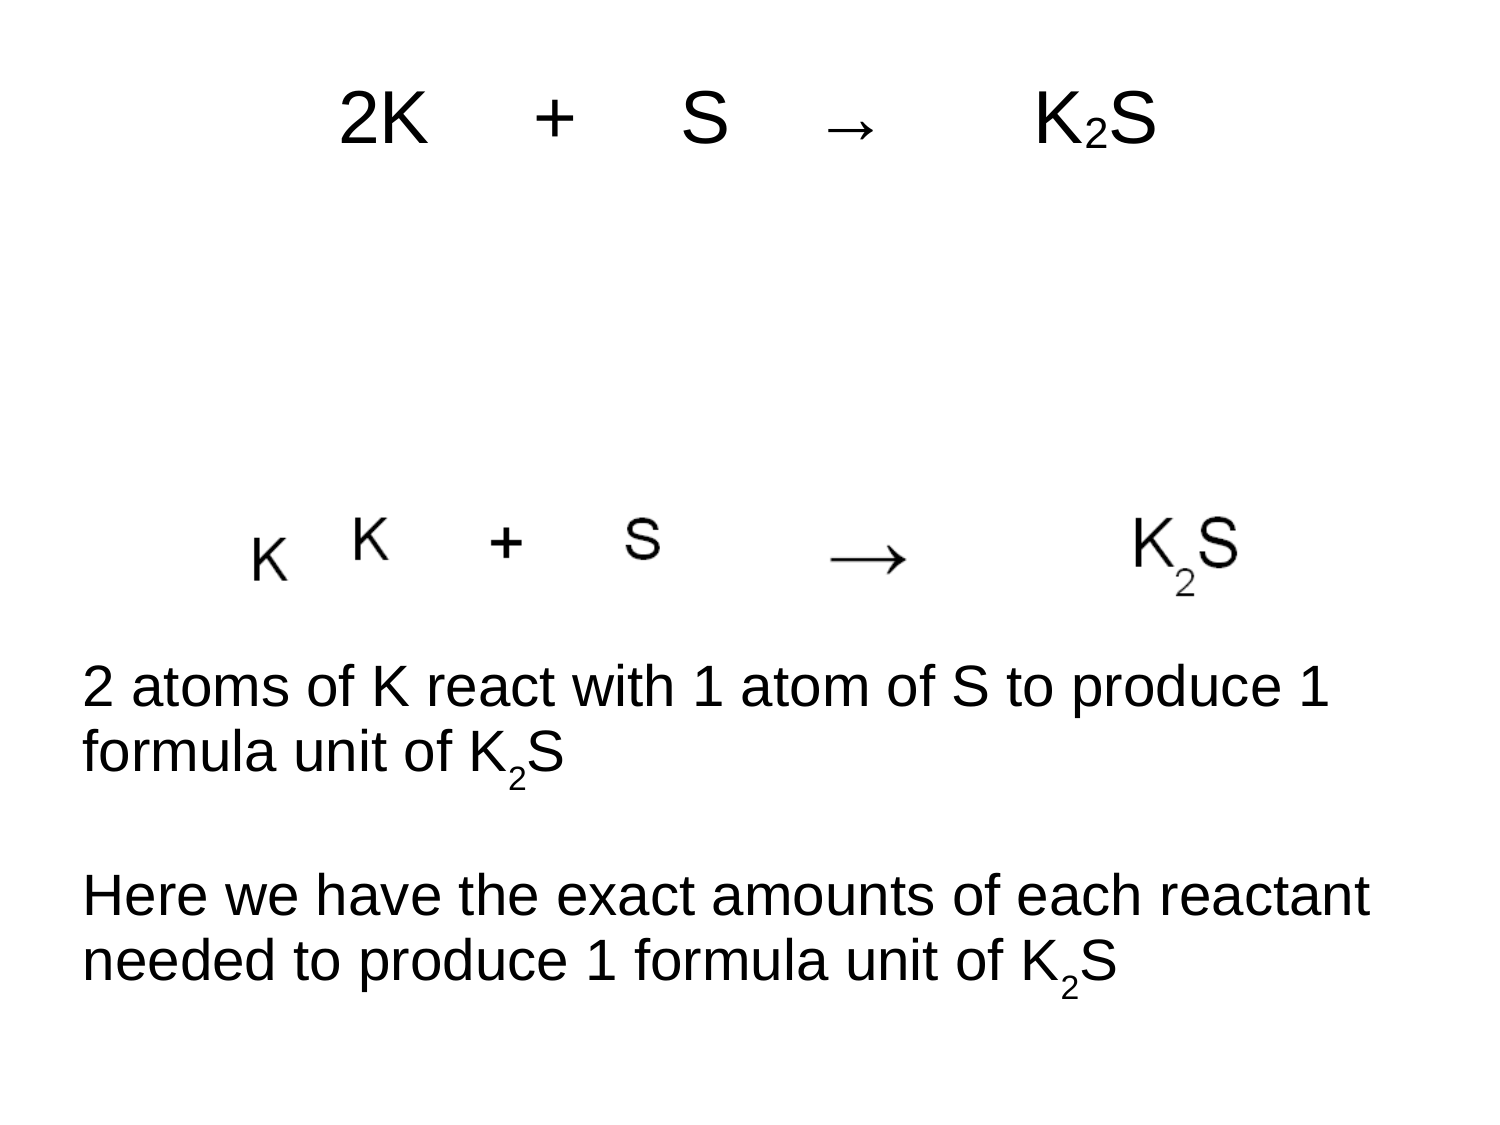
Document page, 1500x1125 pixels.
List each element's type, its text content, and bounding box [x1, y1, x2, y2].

text_box 2K + S → K2S [68, 68, 1429, 192]
picture [339, 500, 407, 582]
picture [815, 500, 926, 607]
picture [611, 500, 679, 582]
picture [476, 500, 544, 590]
text_box 2 atoms of K react with 1 atom of S to produce 1 formula unit of K2S Here we have the exact amounts of each reactant needed to produce 1 formula unit of K2S [68, 646, 1429, 1015]
picture [238, 520, 306, 603]
picture [1118, 500, 1258, 613]
